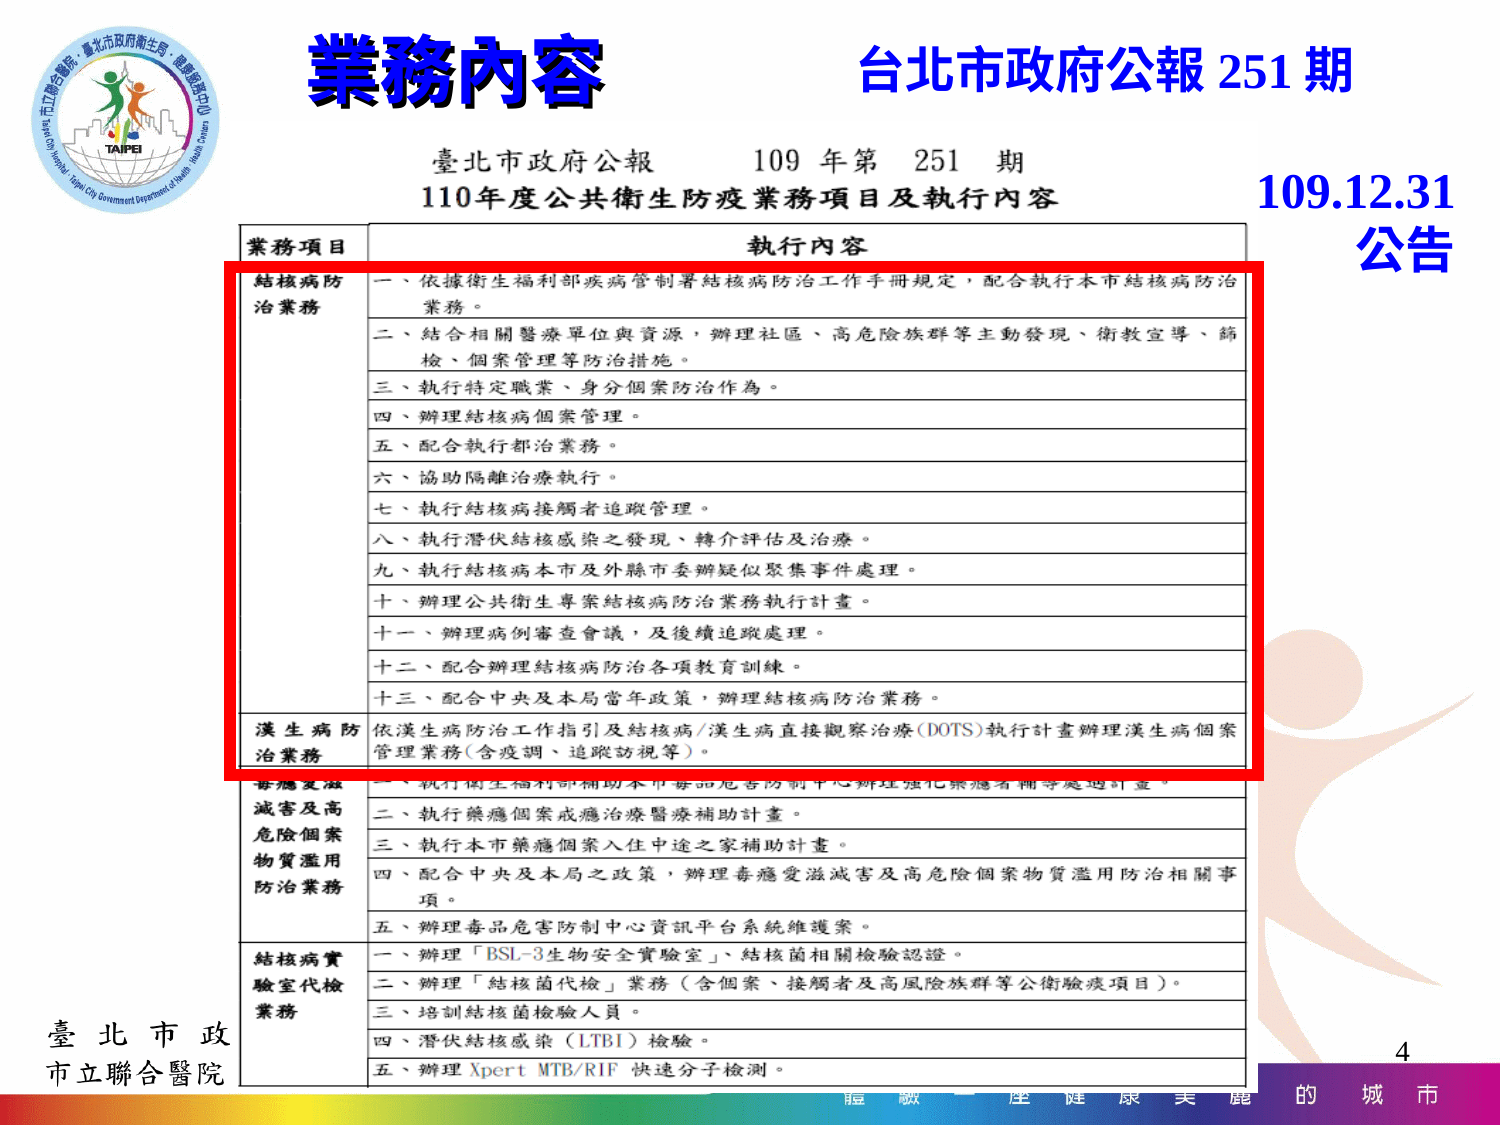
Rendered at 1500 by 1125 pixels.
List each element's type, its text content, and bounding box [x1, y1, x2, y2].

text_box 業務內容 [253, 15, 656, 121]
text_box <編號> [1074, 1024, 1426, 1103]
text_box 台北市政府公報251期 109.12.31 公告 [832, 30, 1471, 347]
picture [0, 0, 1500, 1125]
